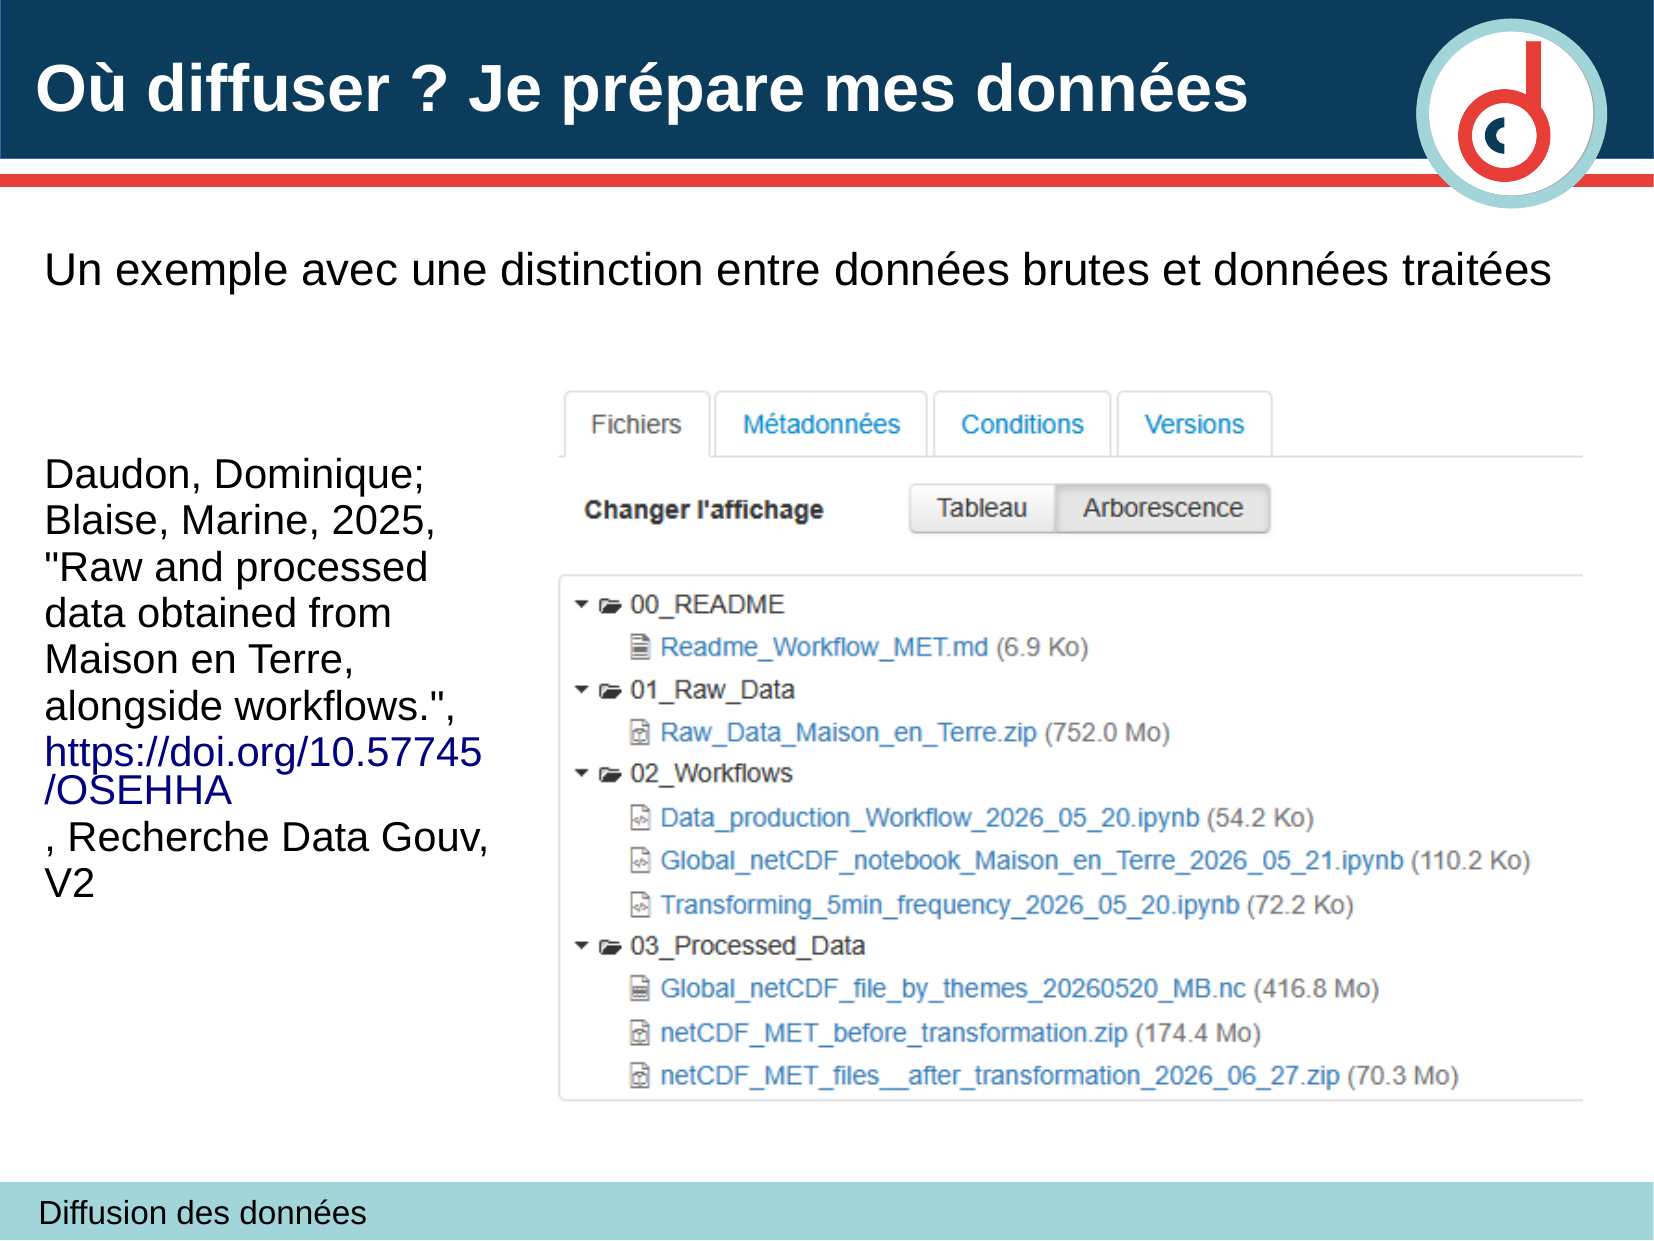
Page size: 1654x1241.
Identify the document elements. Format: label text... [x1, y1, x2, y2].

title Où diffuser ? Je prépare mes données [35, 11, 1430, 159]
text_box Daudon, Dominique; Blaise, Marine, 2025, "Raw and processed data obtained from Maison en Terre, alongside workflows.", https://doi.org/10.57745/OSEHHA, Recherche Data Gouv, V2 [29, 442, 509, 1004]
text_box Un exemple avec une distinction entre données brutes et données traitées [29, 236, 1625, 980]
text_box Diffusion des données [23, 1187, 621, 1241]
picture [531, 354, 1583, 1123]
